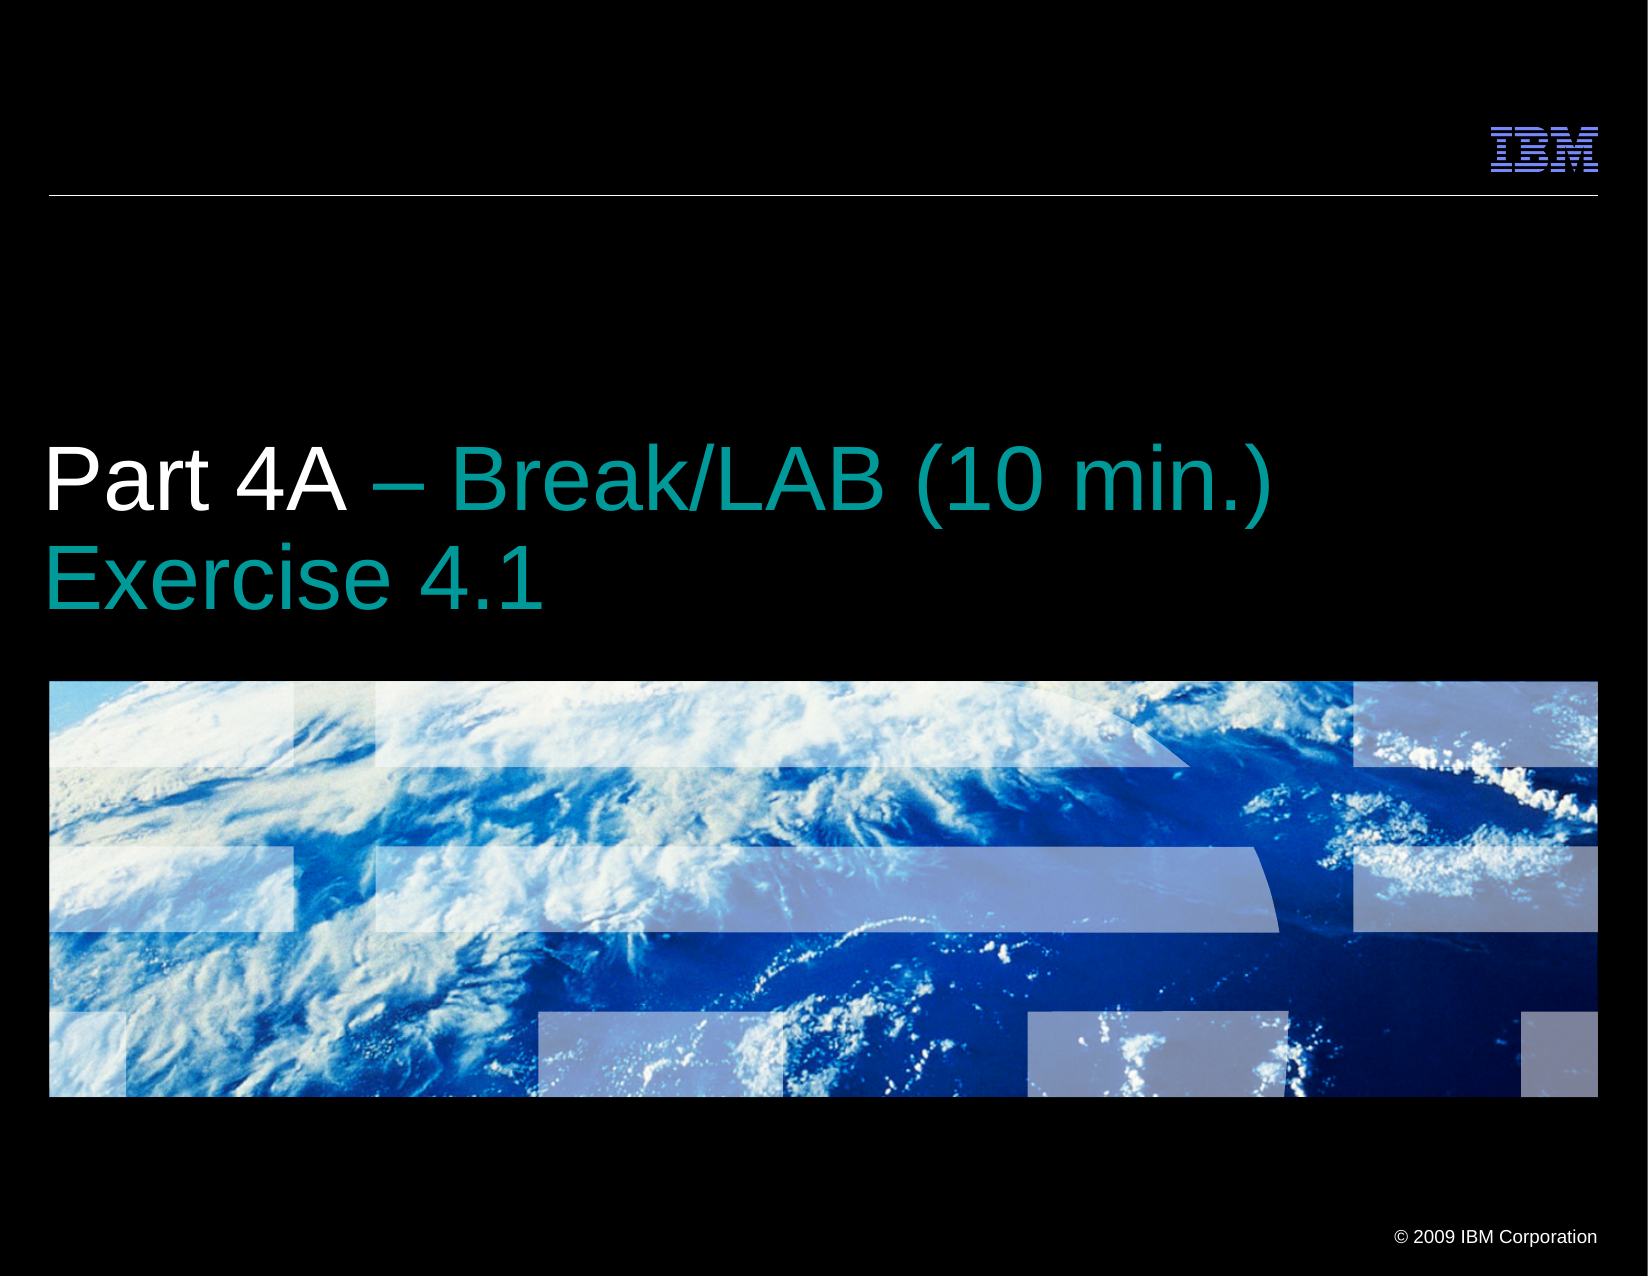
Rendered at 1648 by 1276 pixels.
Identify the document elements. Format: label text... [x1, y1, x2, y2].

title Part 4A – Break/LAB (10 min.) Exercise 4.1 [25, 263, 1598, 638]
picture [1491, 127, 1598, 172]
picture [49, 681, 1598, 1097]
